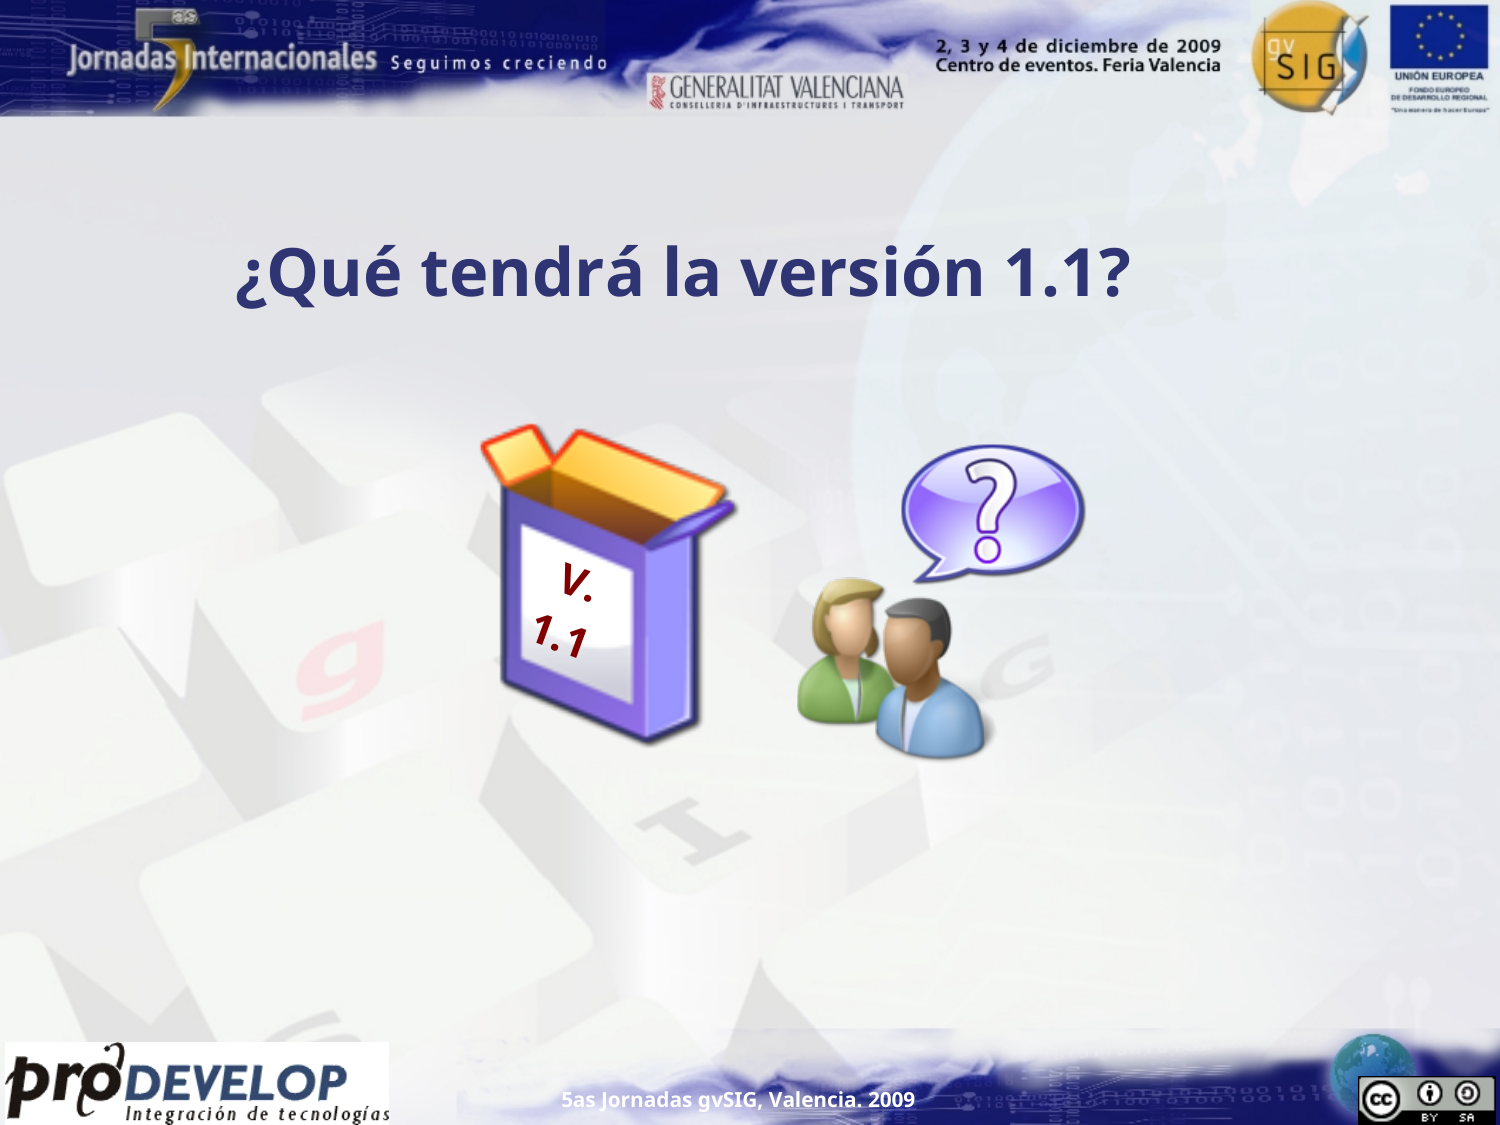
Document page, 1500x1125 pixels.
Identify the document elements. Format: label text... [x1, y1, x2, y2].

picture [0, 0, 1500, 1125]
title ¿Qué tendrá la versión 1.1? [8, 177, 1359, 365]
text_box V. 1.1 [504, 532, 709, 715]
